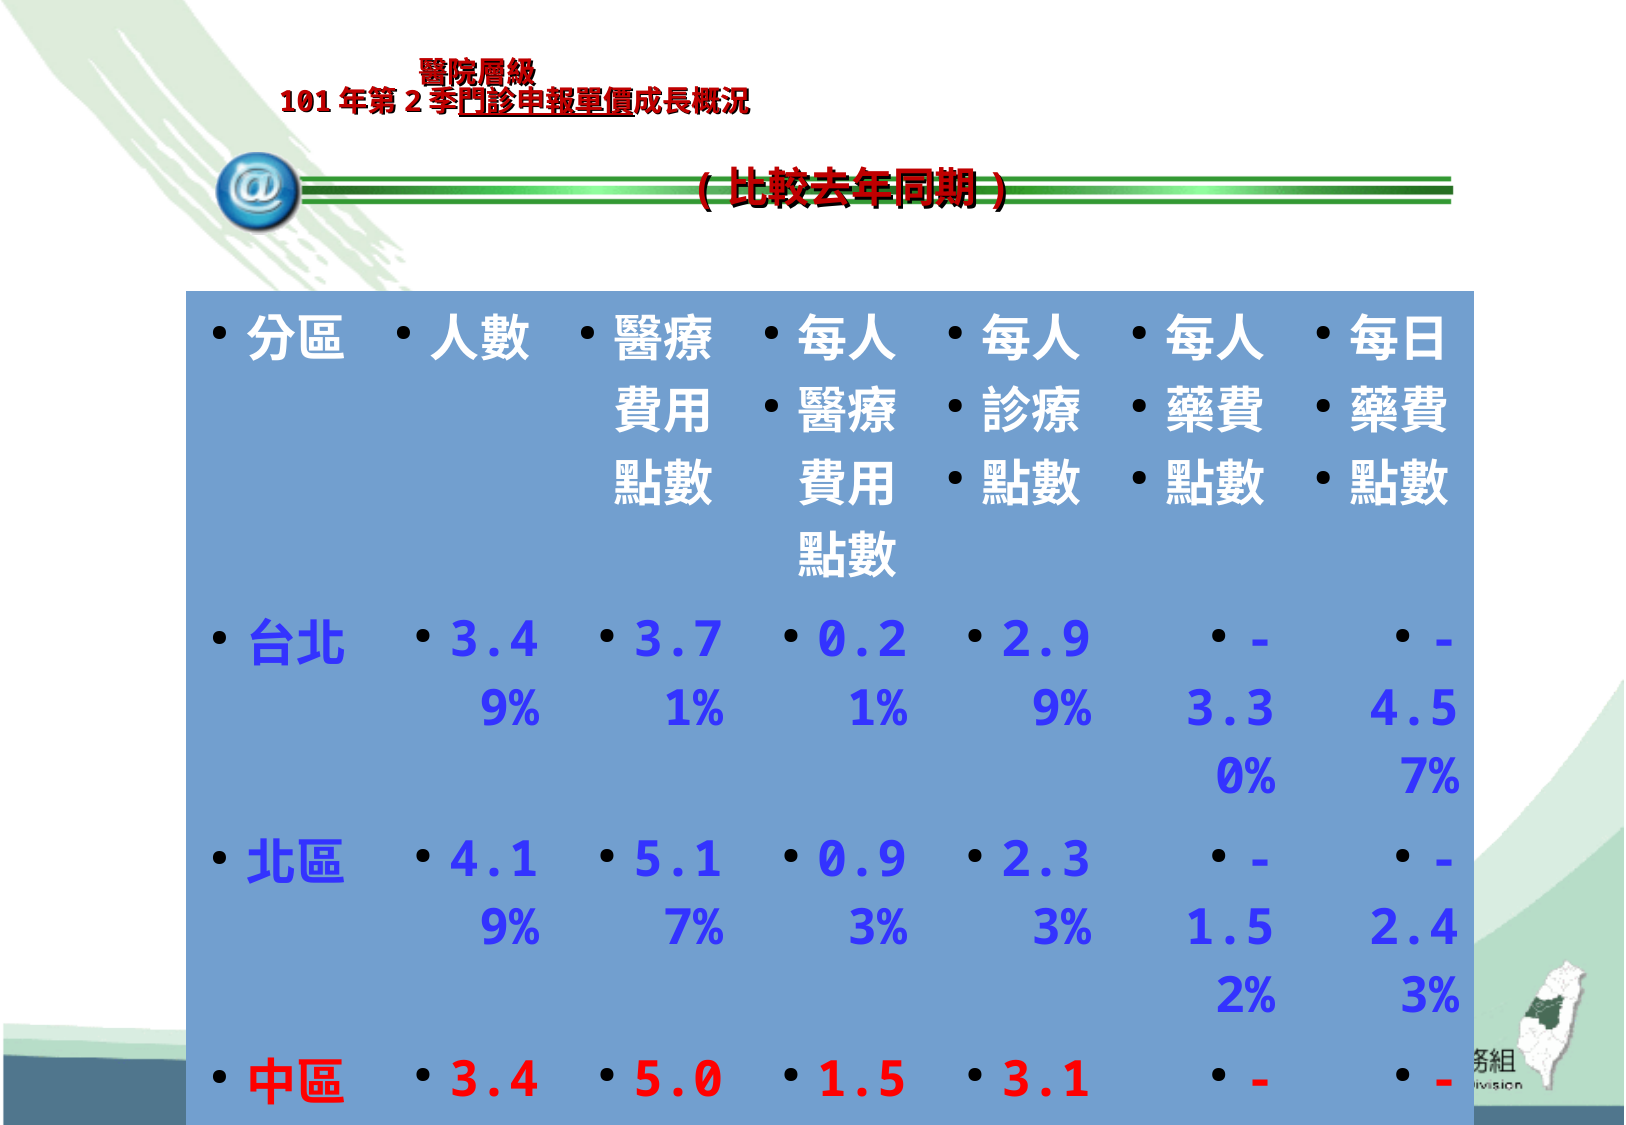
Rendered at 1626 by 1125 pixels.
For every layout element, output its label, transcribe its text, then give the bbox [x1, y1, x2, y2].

table_cell -3.30% [1106, 596, 1290, 815]
table_cell 0.21% [738, 596, 922, 815]
table_cell 北區 [186, 815, 370, 1035]
table_header 每人 診療 點數 [922, 291, 1106, 596]
title 醫院層級 101年第2季門診申報單價成長概況 (比較去年同期) [264, 42, 1625, 231]
table_cell 5.17% [554, 815, 738, 1035]
table_cell 台北 [186, 596, 370, 815]
table_header 分區 [186, 291, 370, 596]
table_cell 2.99% [922, 596, 1106, 815]
table_cell 3.13% [922, 1035, 1106, 1125]
table_cell 5.09% [554, 1035, 738, 1125]
table_header 人數 [370, 291, 554, 596]
table_cell 0.93% [738, 815, 922, 1035]
table_cell 1.54% [738, 1035, 922, 1125]
table_cell 3.49% [370, 596, 554, 815]
table_cell 中區 [186, 1035, 370, 1125]
table_cell -0.67% [1106, 1035, 1290, 1125]
table_cell -2.43% [1290, 815, 1474, 1035]
table_cell -1.52% [1106, 815, 1290, 1035]
table_cell 2.33% [922, 815, 1106, 1035]
table_cell -4.57% [1290, 596, 1474, 815]
table_cell 3.71% [554, 596, 738, 815]
table_header 每人 藥費 點數 [1106, 291, 1290, 596]
table_header 每人 醫療費用點數 [738, 291, 922, 596]
table_cell 4.19% [370, 815, 554, 1035]
table_header 每日 藥費 點數 [1290, 291, 1474, 596]
table_cell -2.13% [1290, 1035, 1474, 1125]
table_cell 3.49% [370, 1035, 554, 1125]
table_header 醫療費用點數 [554, 291, 738, 596]
